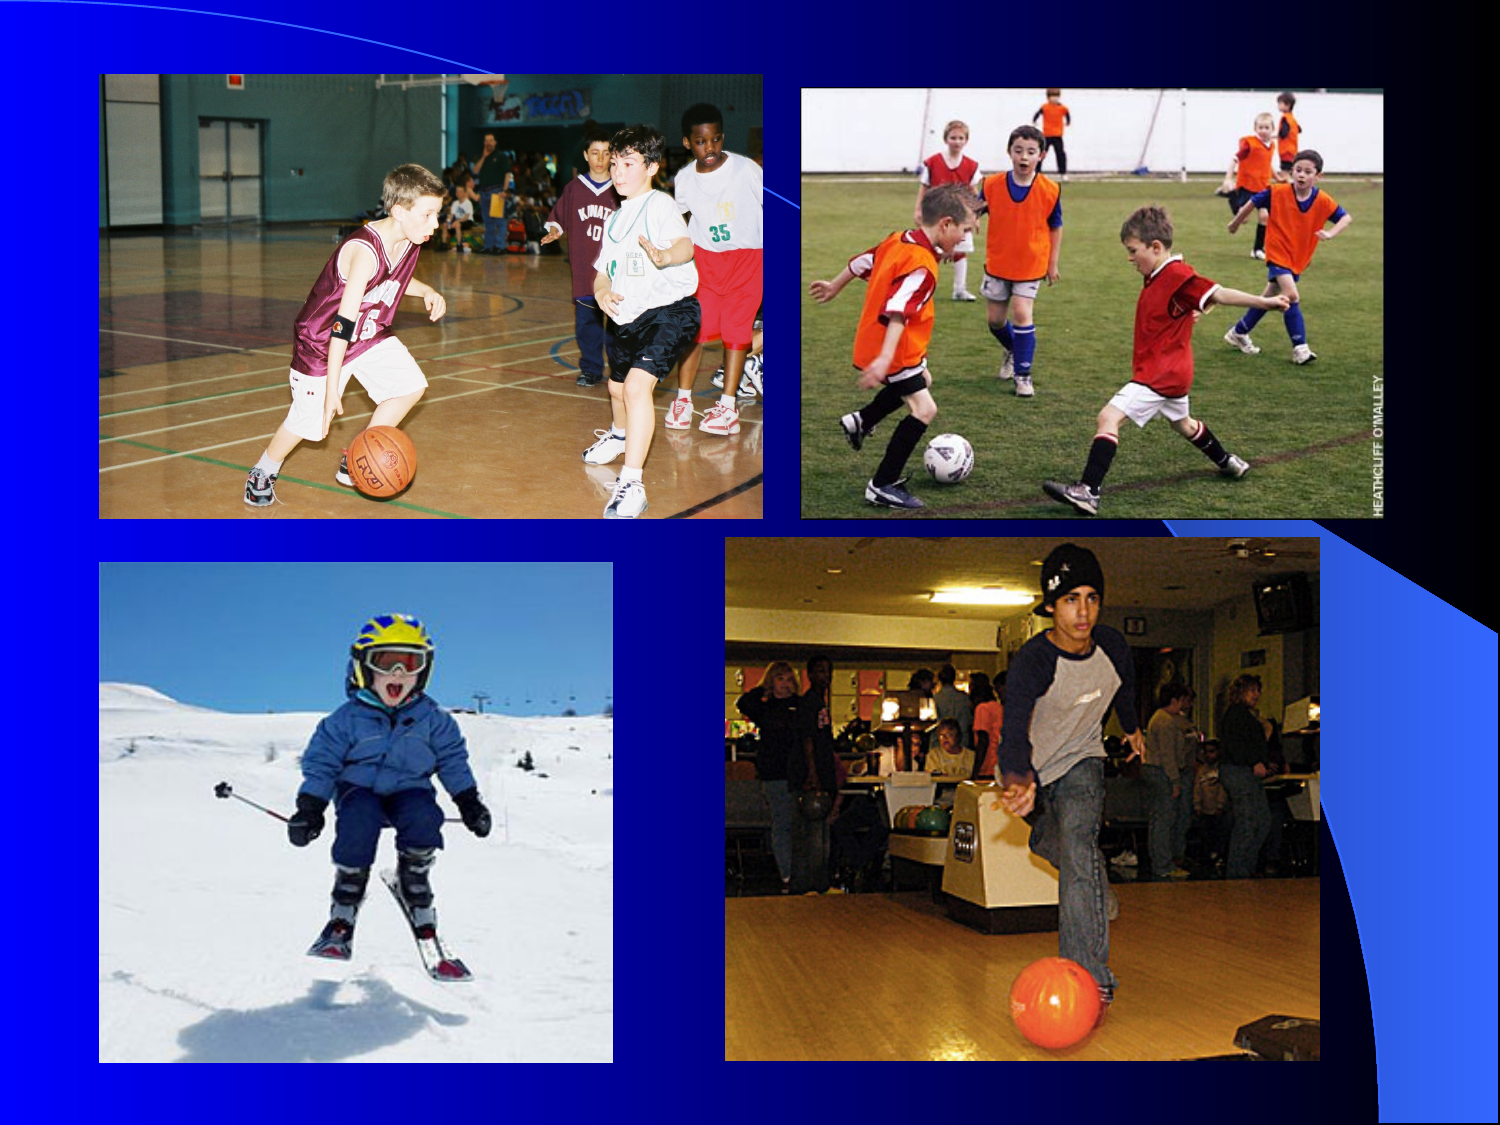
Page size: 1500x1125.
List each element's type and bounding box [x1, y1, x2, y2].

picture [99, 562, 613, 1063]
picture [99, 74, 763, 519]
picture [725, 537, 1320, 1061]
picture [800, 87, 1385, 520]
